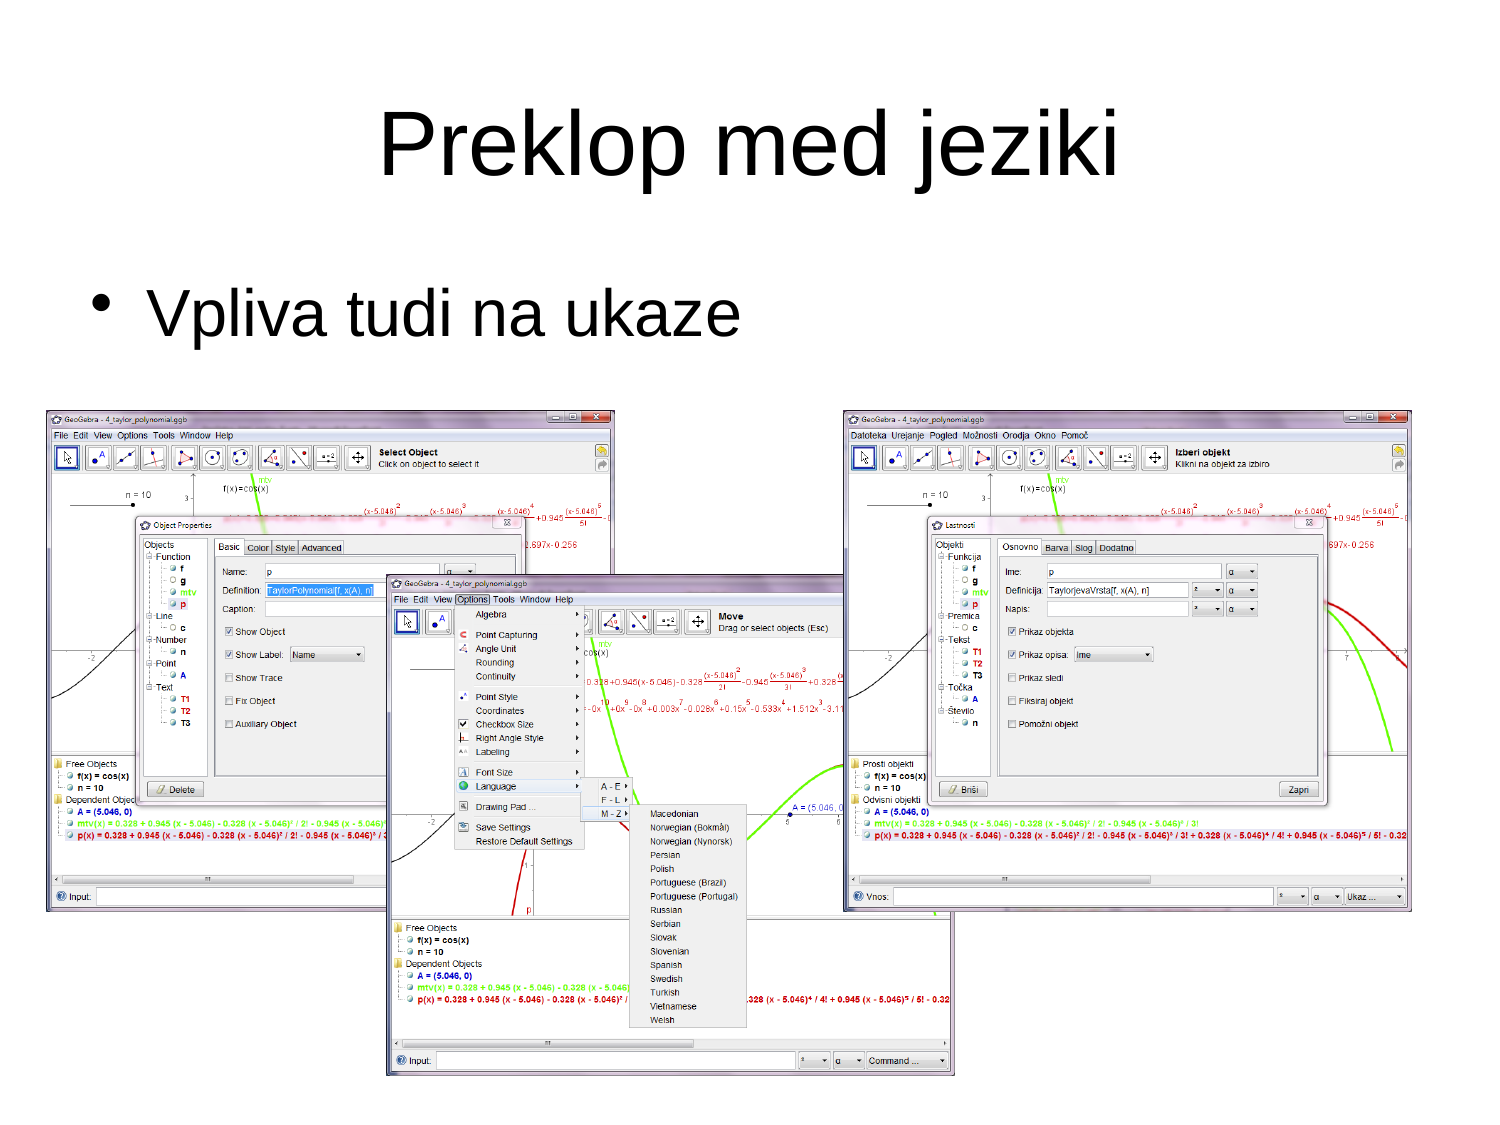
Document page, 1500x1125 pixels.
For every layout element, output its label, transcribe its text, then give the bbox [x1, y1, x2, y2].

picture [46, 410, 1412, 1076]
list Vpliva tudi na ukaze [75, 262, 1425, 411]
title Preklop med jeziki [75, 45, 1425, 233]
